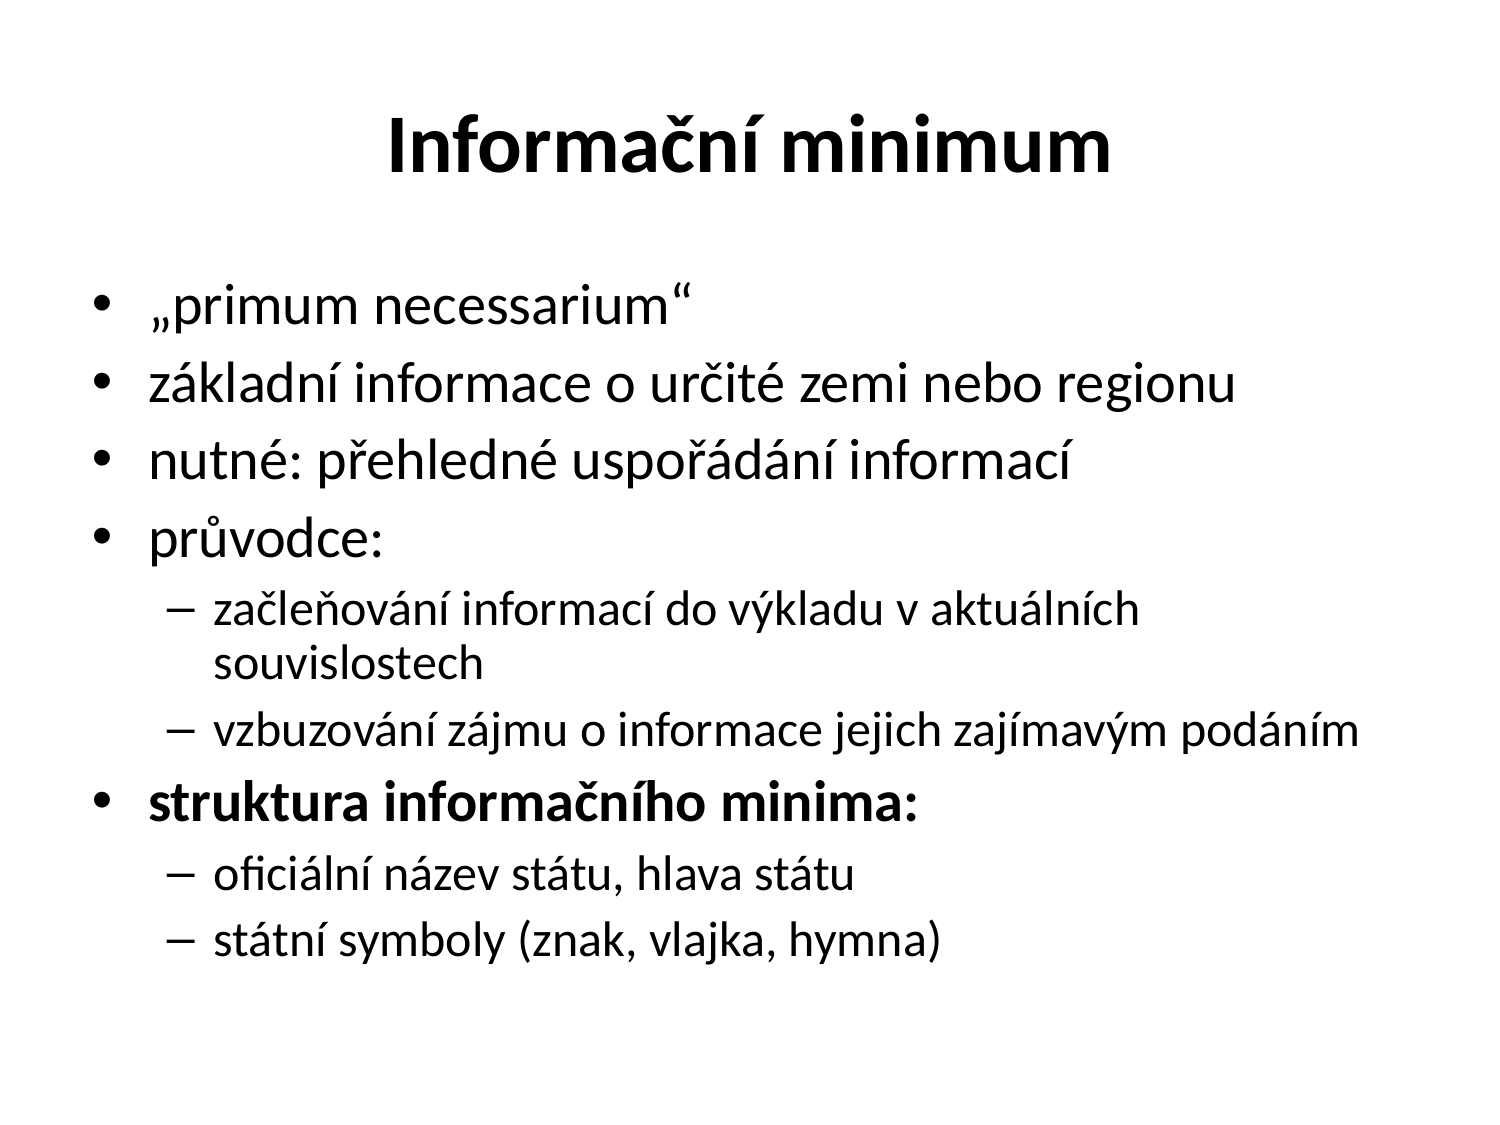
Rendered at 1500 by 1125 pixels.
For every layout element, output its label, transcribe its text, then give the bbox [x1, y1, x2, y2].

list „primum necessarium“ základní informace o určité zemi nebo regionu nutné: přehledné uspořádání informací průvodce: začleňování informací do výkladu v aktuálních souvislostech vzbuzování zájmu o informace jejich zajímavým podáním struktura informačního minima: oficiální název státu, hlava státu státní symboly (znak, vlajka, hymna) [76, 267, 1427, 1044]
title Informační minimum [75, 45, 1426, 233]
